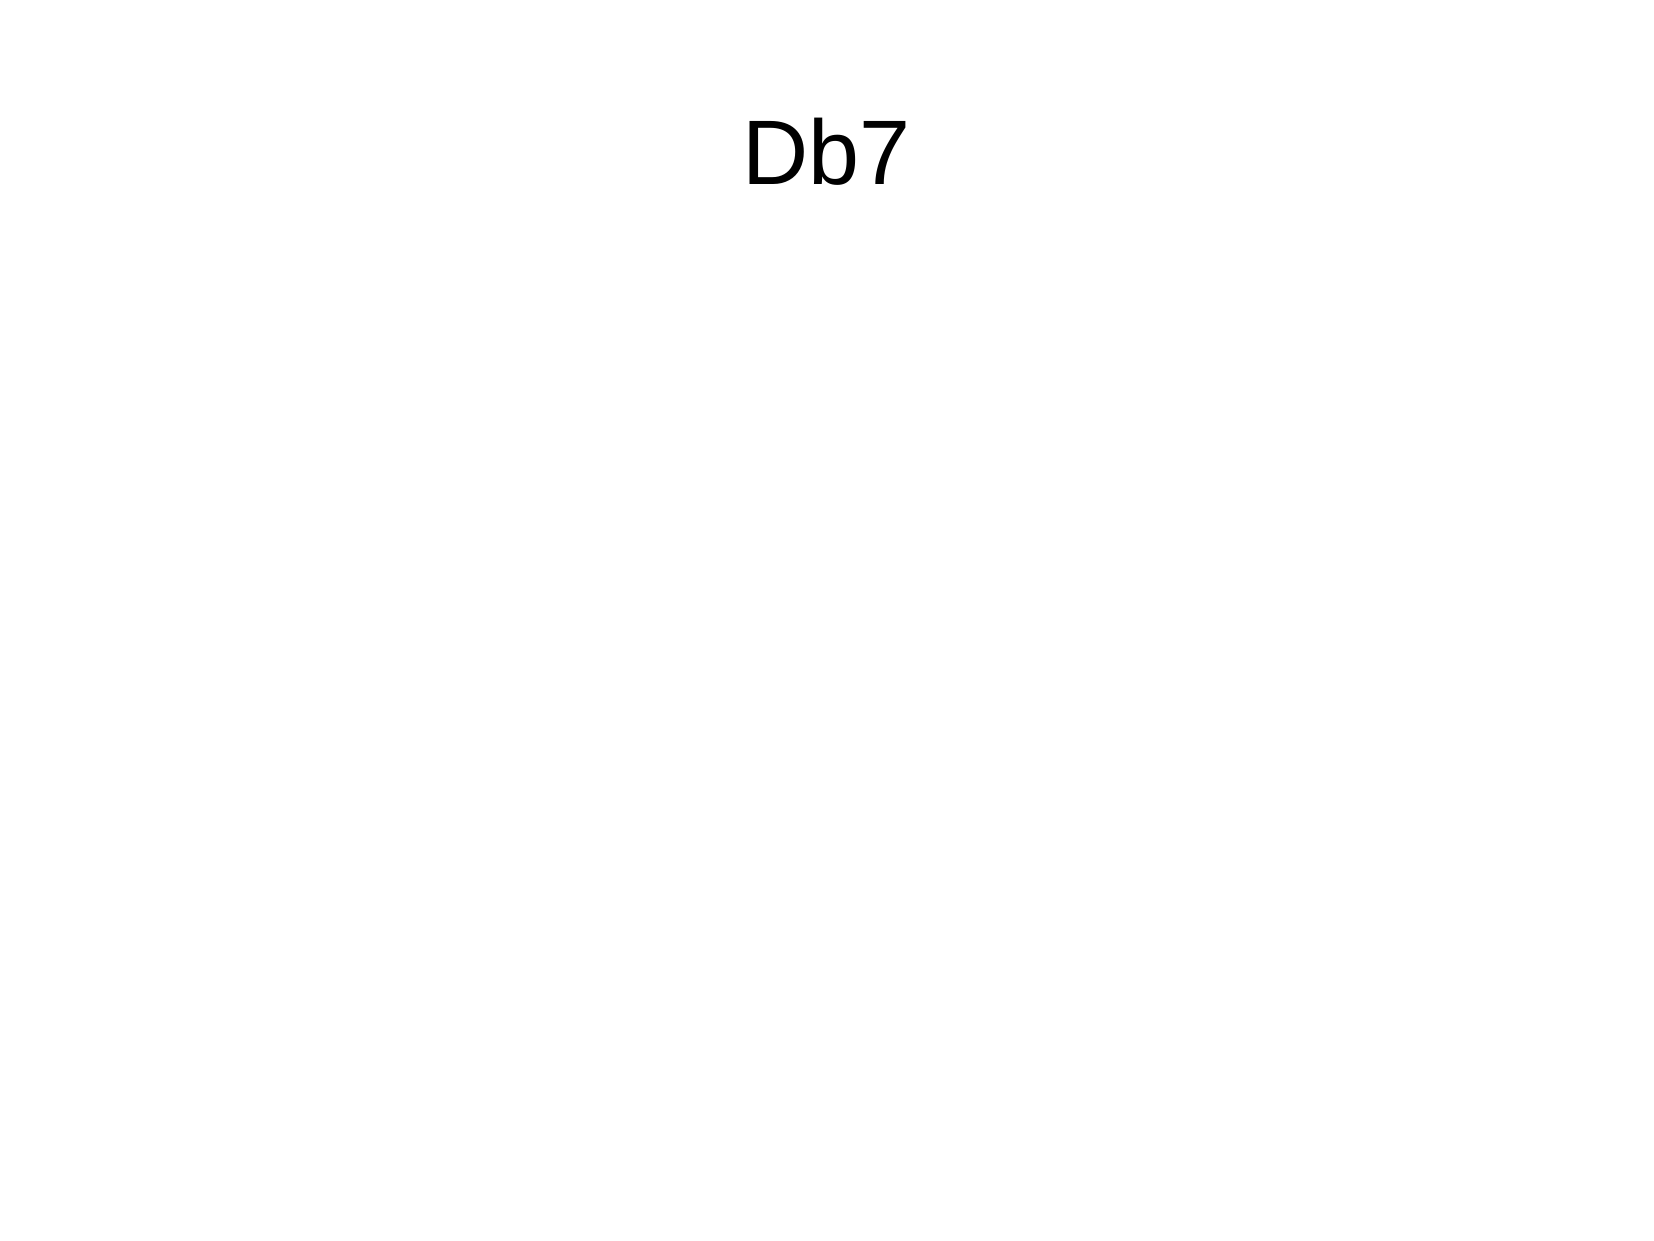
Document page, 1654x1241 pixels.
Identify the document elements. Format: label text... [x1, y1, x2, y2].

title Db7 [82, 49, 1571, 257]
